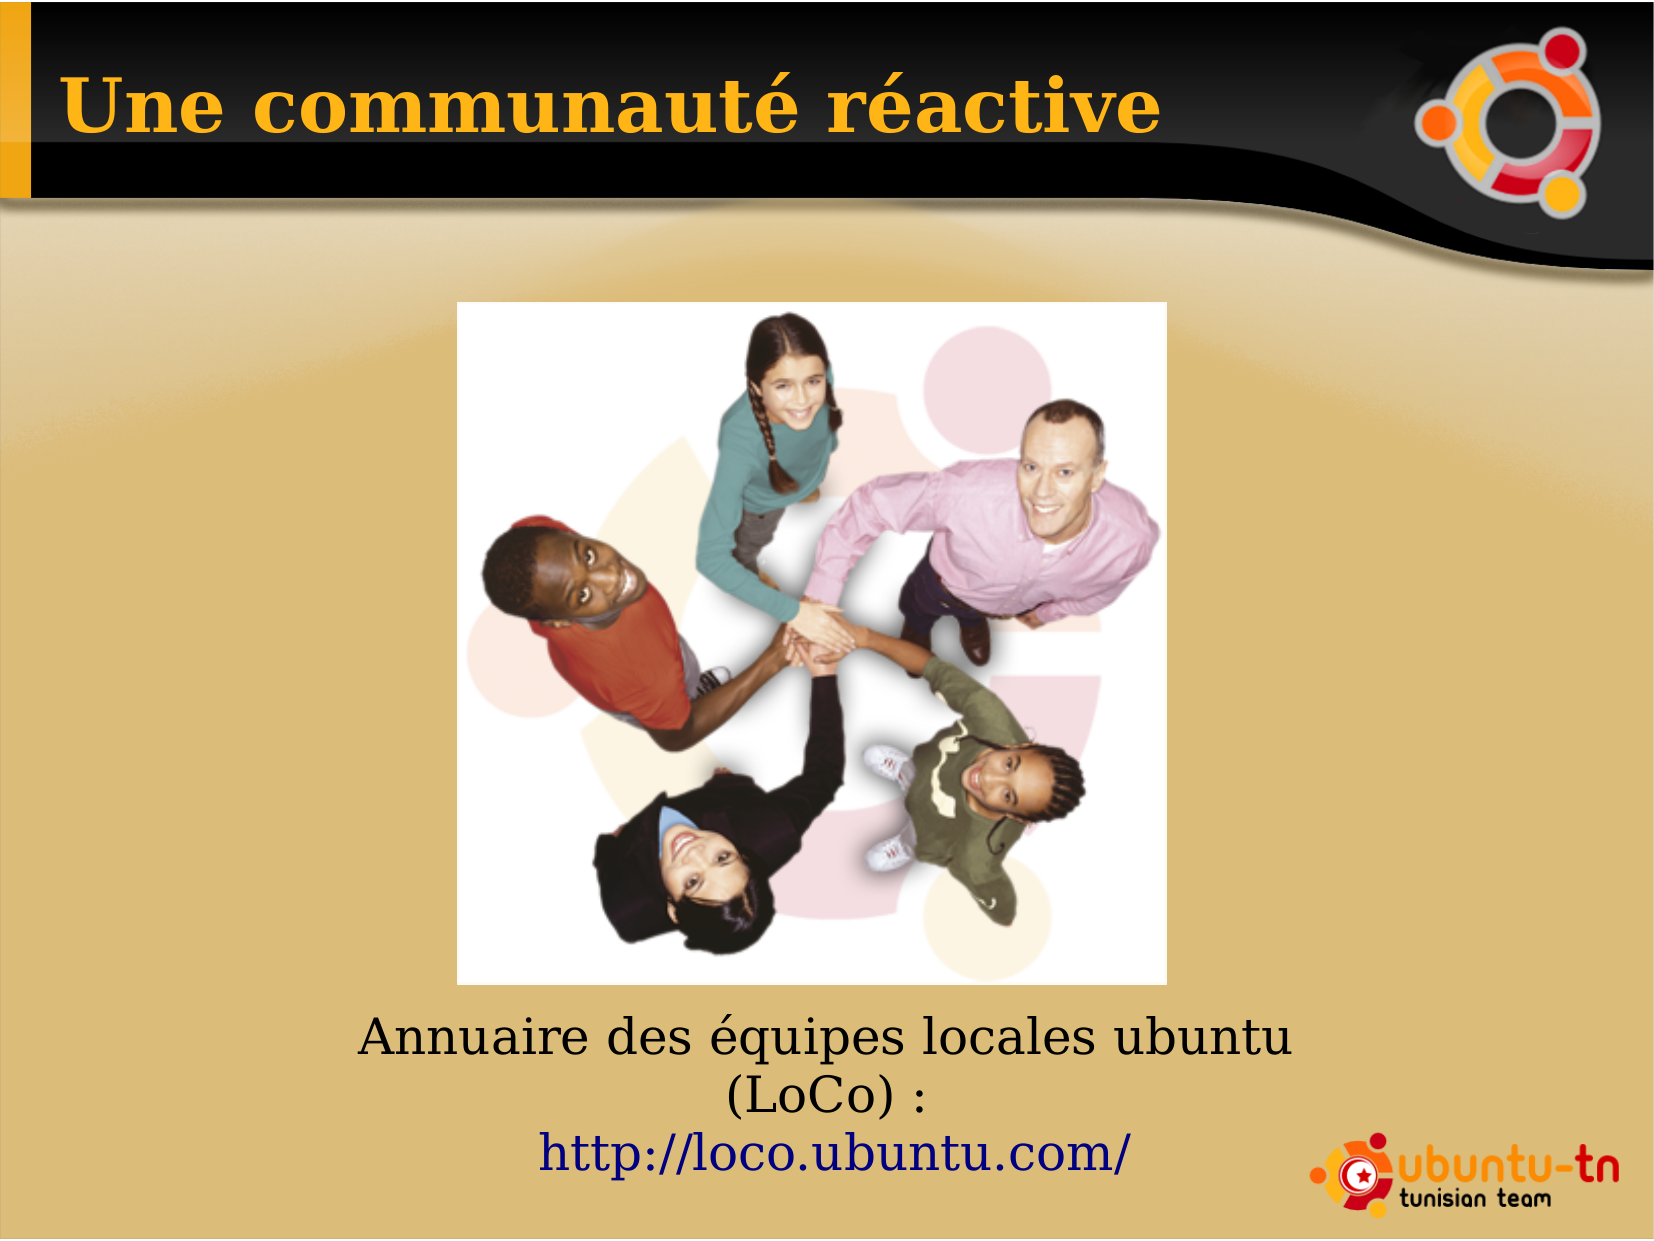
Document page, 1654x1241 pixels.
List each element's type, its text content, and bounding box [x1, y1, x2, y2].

title Une communauté réactive [59, 9, 1447, 202]
picture [0, 0, 1654, 1241]
text_box Annuaire des équipes locales ubuntu (LoCo) : http://loco.ubuntu.com/ [324, 1000, 1329, 1190]
